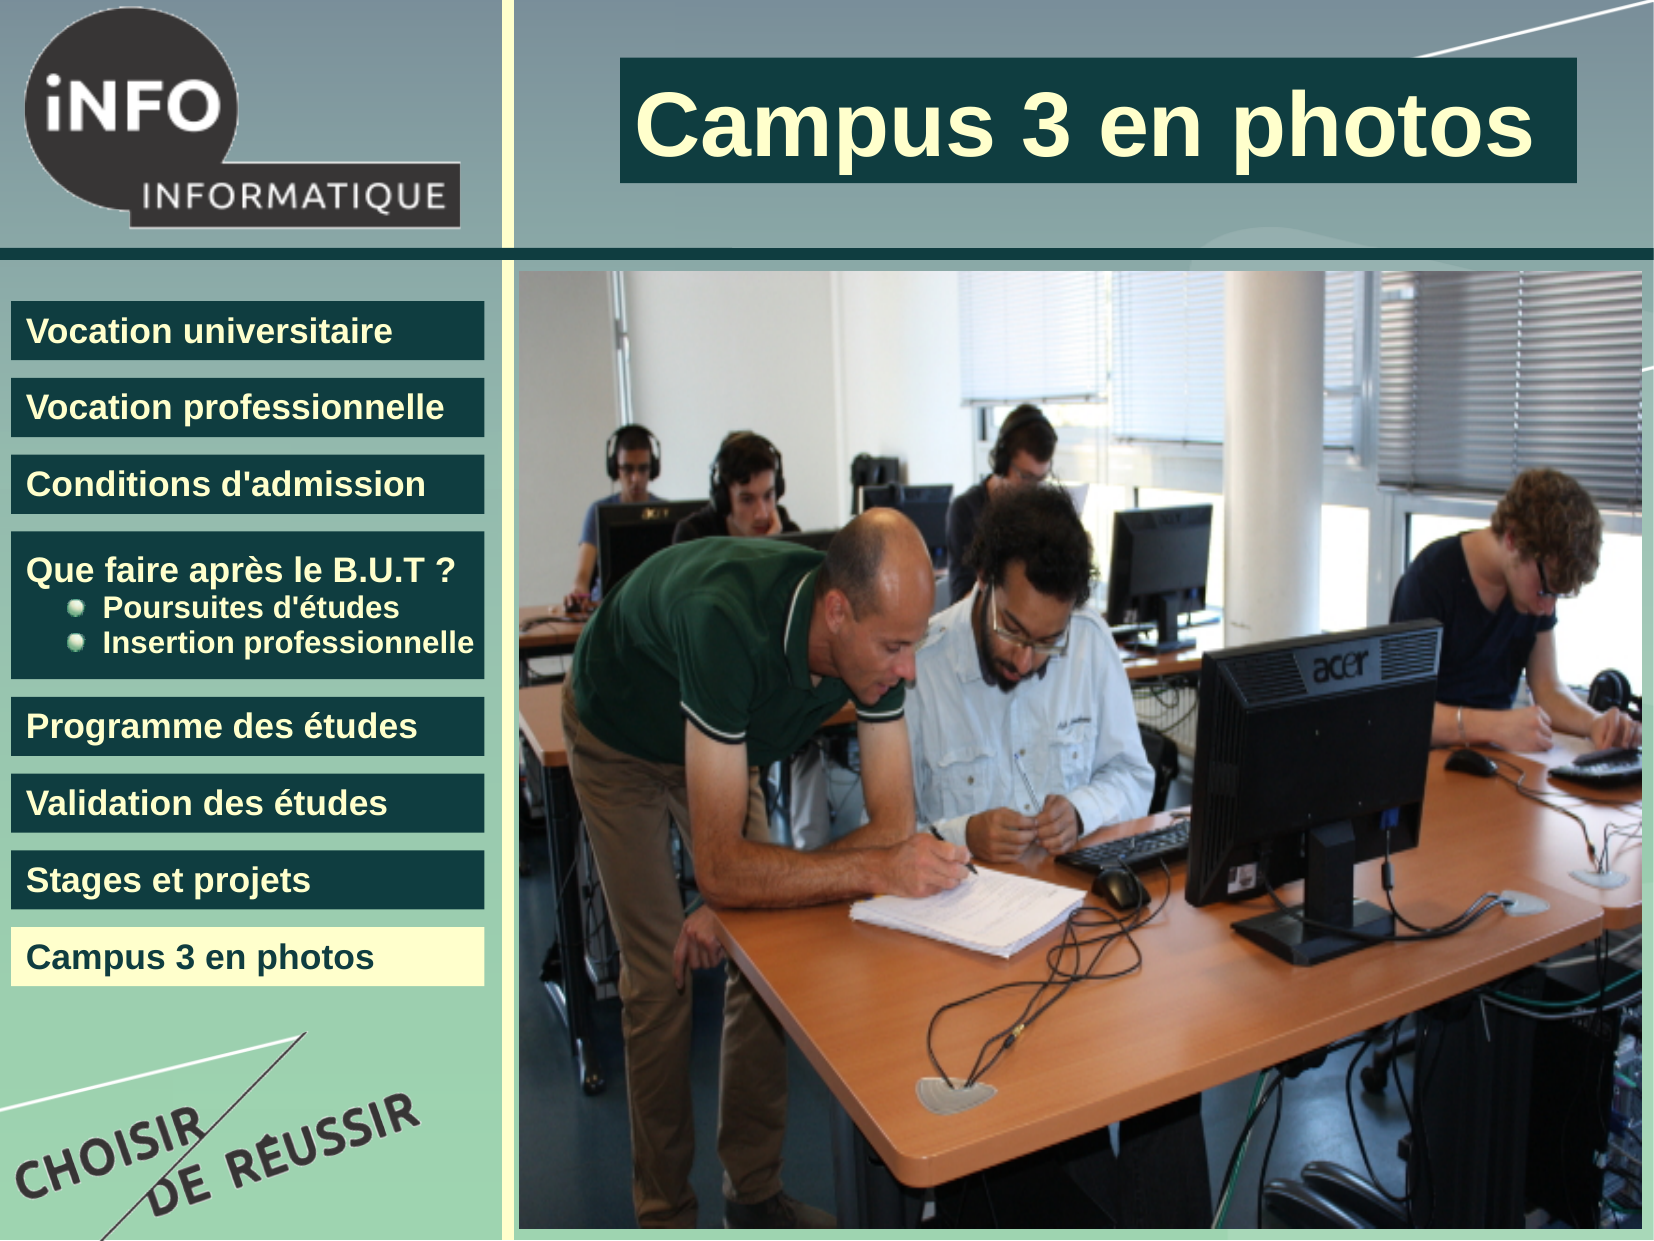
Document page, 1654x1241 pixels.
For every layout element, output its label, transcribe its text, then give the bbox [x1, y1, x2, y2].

text_box Campus 3 en photos [620, 57, 1577, 184]
text_box Que faire après le B.U.T ? Poursuites d'études Insertion professionnelle [11, 531, 485, 680]
picture [0, 0, 502, 247]
text_box Conditions d'admission [11, 454, 485, 514]
picture [514, 0, 1654, 248]
picture [0, 260, 502, 1241]
picture [514, 260, 1654, 1240]
text_box Validation des études [11, 773, 485, 833]
text_box Programme des études [11, 696, 485, 756]
text_box Stages et projets [11, 850, 485, 910]
text_box Vocation professionnelle [11, 377, 485, 438]
text_box Vocation universitaire [11, 301, 485, 361]
text_box Campus 3 en photos [11, 927, 485, 987]
